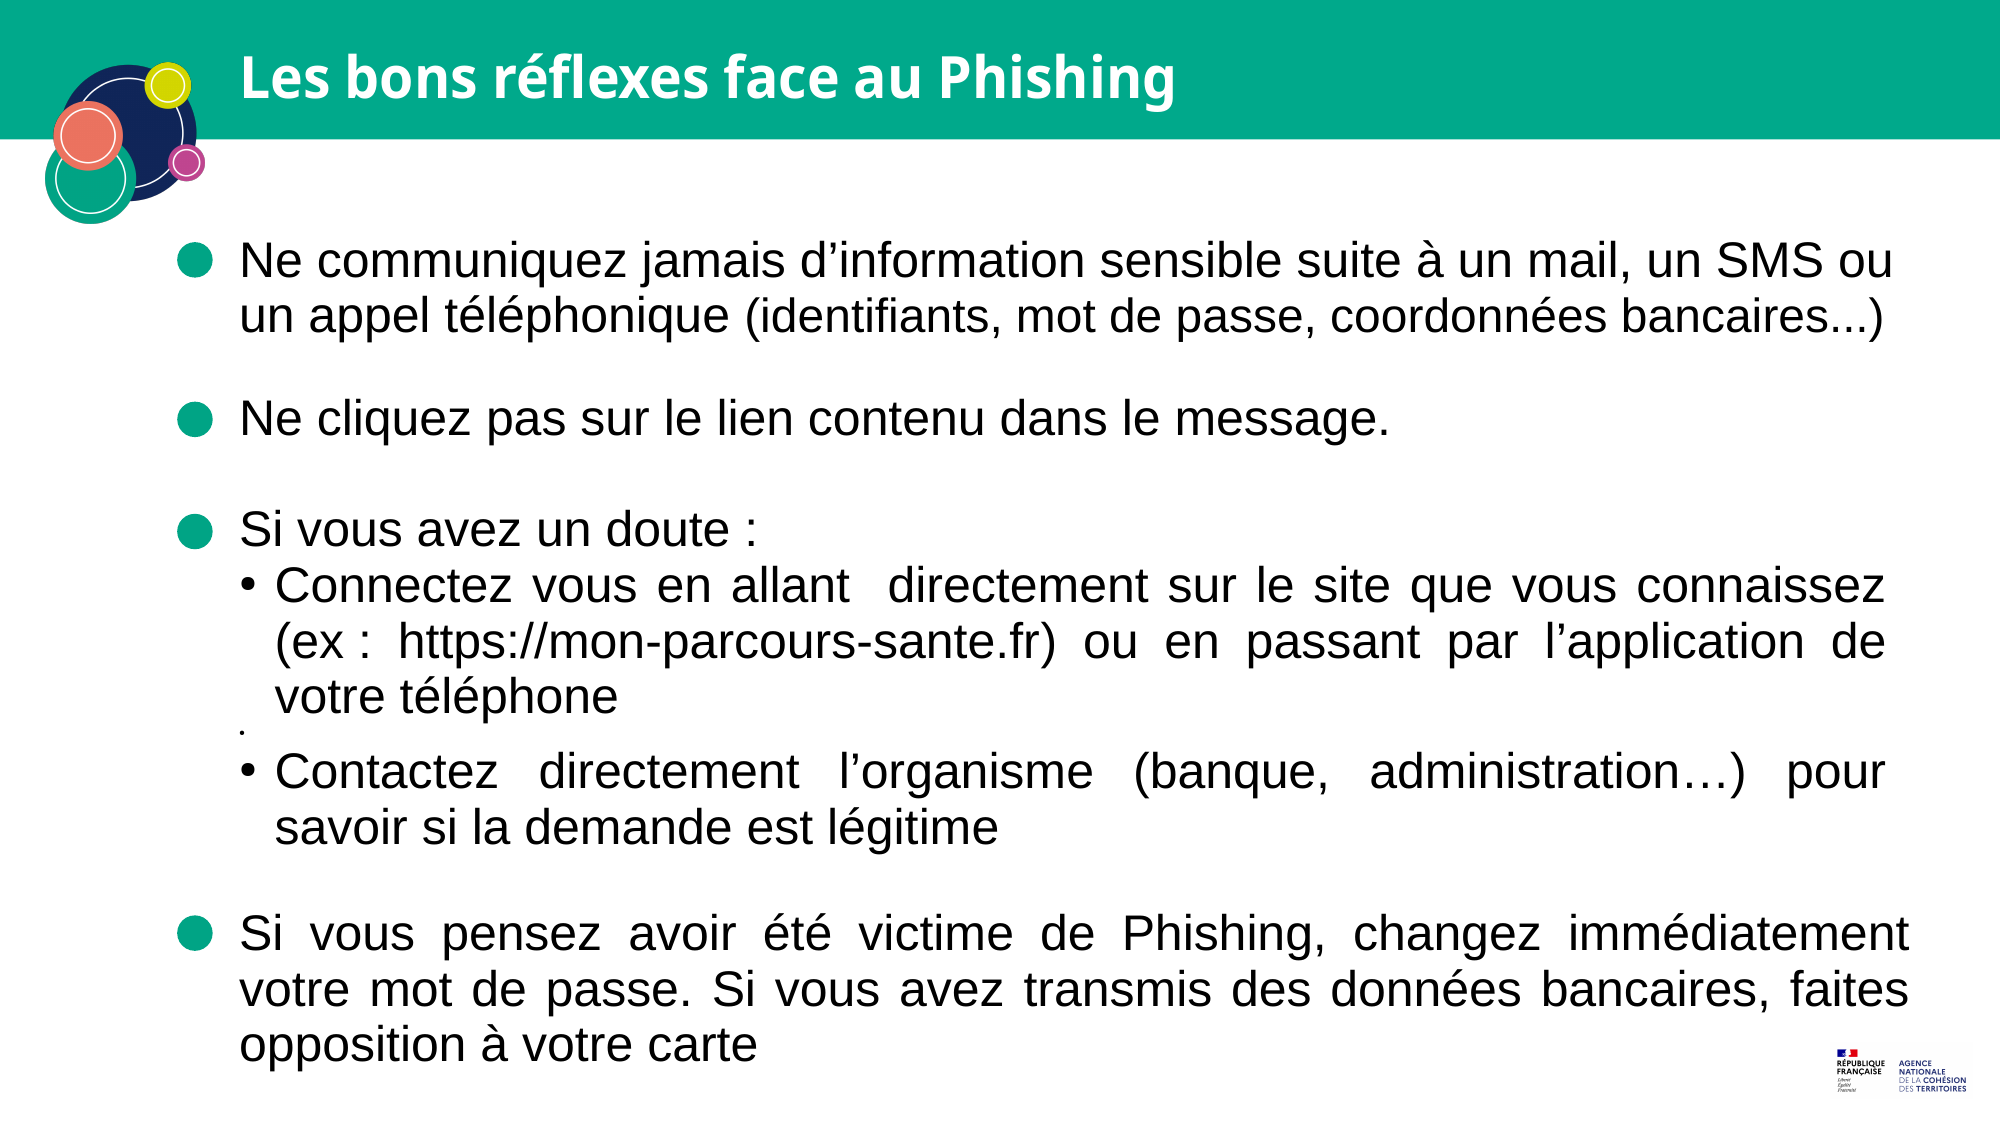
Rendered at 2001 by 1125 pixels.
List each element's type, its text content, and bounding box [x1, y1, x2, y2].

text_box Ne communiquez jamais d’information sensible suite à un mail, un SMS ou un appel téléphonique (identifiants, mot de passe, coordonnées bancaires...) [224, 224, 1949, 407]
text_box Les bons réflexes face au Phishing [224, 33, 1960, 189]
picture [45, 62, 205, 224]
picture [1830, 1042, 1973, 1099]
text_box Si vous pensez avoir été victime de Phishing, changez immédiatement votre mot de passe. Si vous avez transmis des données bancaires, faites opposition à votre carte [224, 897, 1926, 1080]
text_box Ne cliquez pas sur le lien contenu dans le message. Si vous avez un doute : Connectez vous en allant directement sur le site que vous connaissez (ex : https://mon-parcours-sante.fr) ou en passant par l’application de votre téléphone Contactez directement l’organisme (banque, administration…) pour savoir si la demande est légitime [224, 382, 1902, 863]
